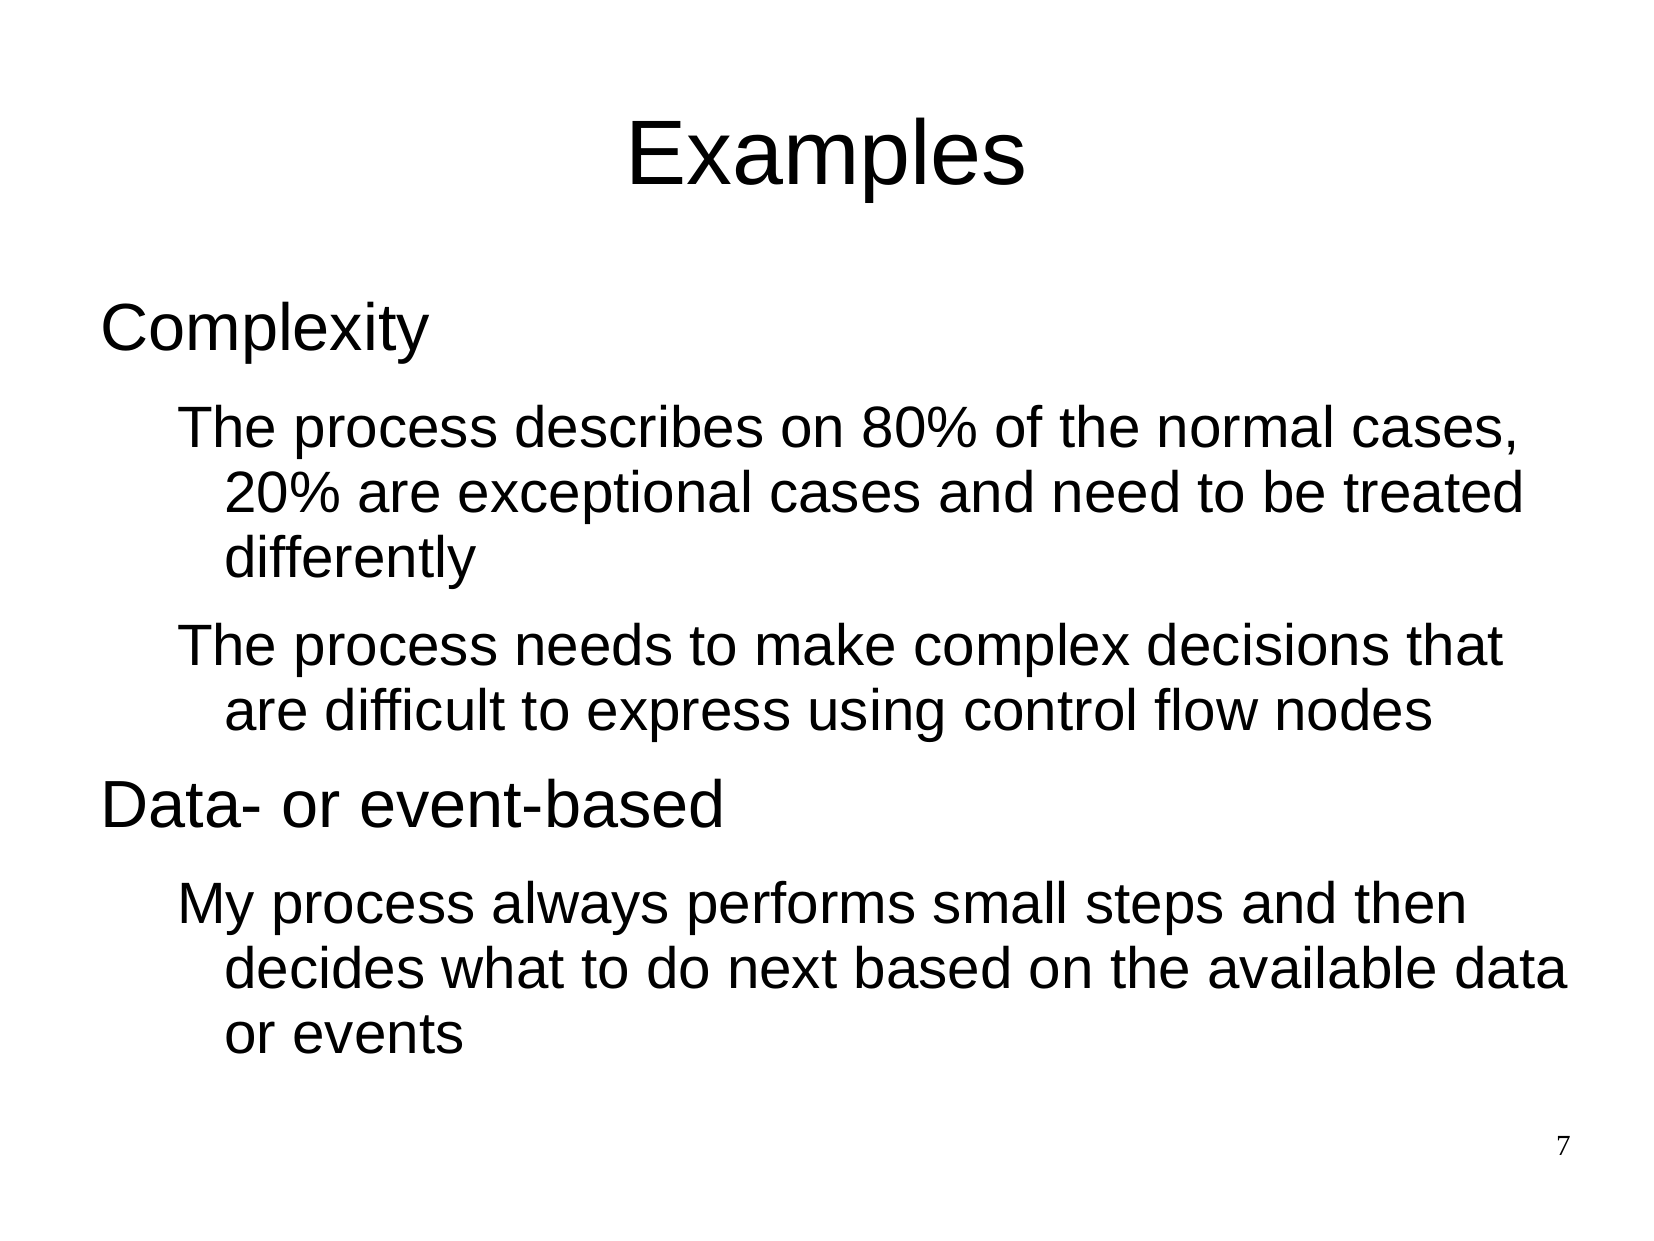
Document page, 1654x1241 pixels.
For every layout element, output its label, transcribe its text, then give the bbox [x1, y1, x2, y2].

list Complexity The process describes on 80% of the normal cases, 20% are exceptional cases and need to be treated differently The process needs to make complex decisions that are difficult to express using control flow nodes Data- or event-based My process always performs small steps and then decides what to do next based on the available data or events [82, 290, 1571, 1094]
title Examples [82, 56, 1571, 250]
